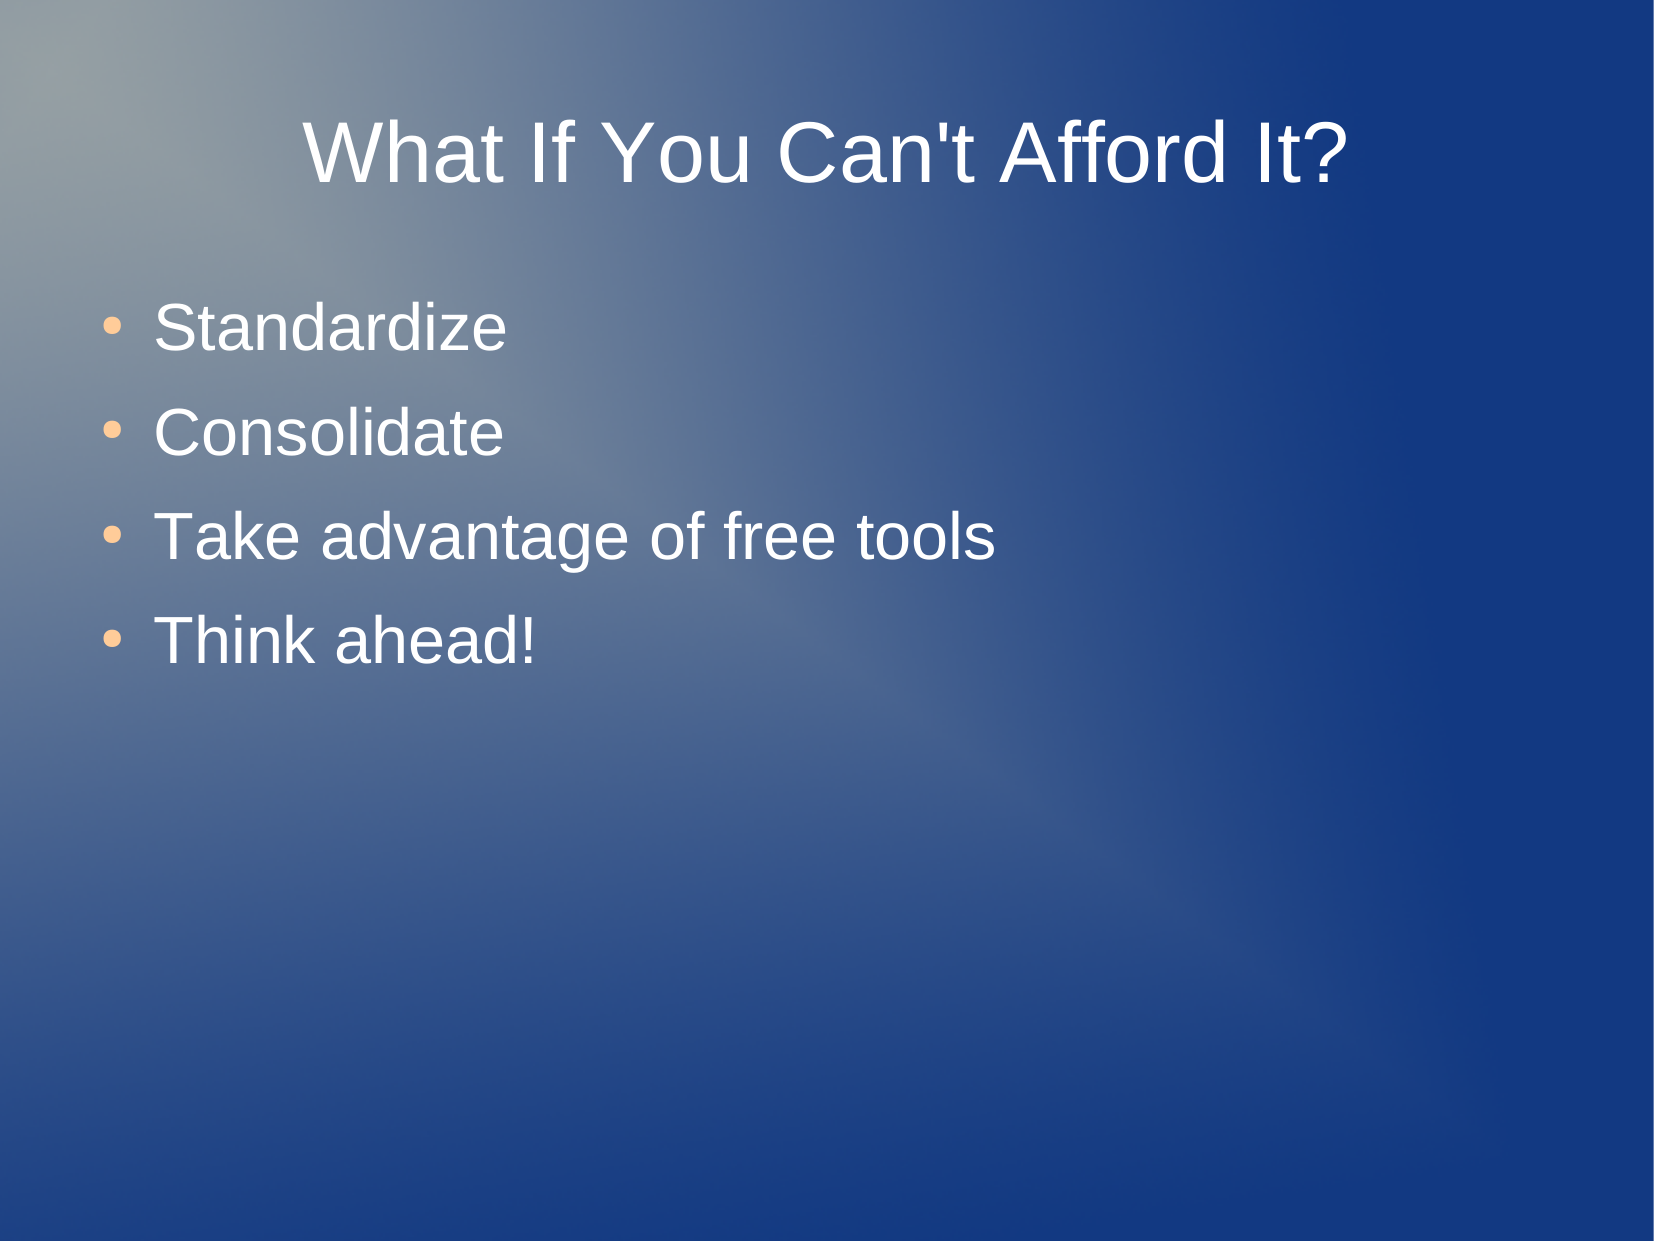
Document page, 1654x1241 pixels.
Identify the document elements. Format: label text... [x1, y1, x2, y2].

picture [0, 0, 1654, 1241]
list Standardize Consolidate Take advantage of free tools Think ahead! [82, 290, 1571, 1109]
title What If You Can't Afford It? [82, 49, 1571, 257]
